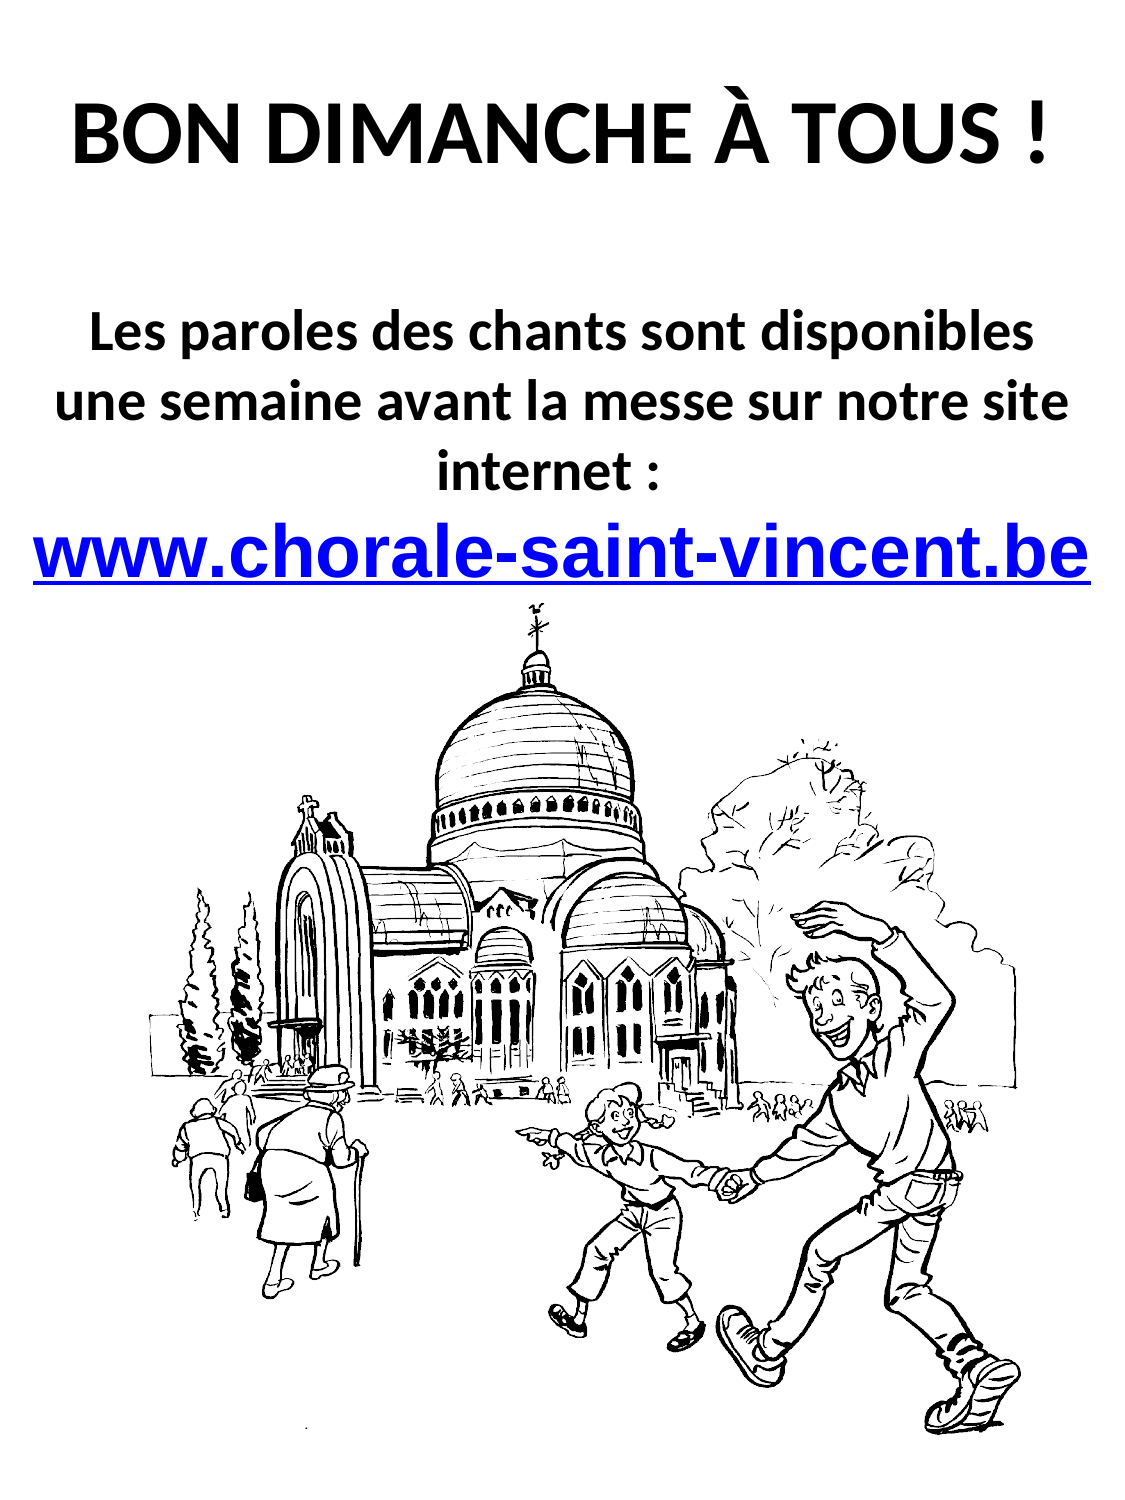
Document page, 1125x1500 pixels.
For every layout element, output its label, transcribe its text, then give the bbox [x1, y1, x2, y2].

picture [141, 556, 1027, 1441]
text_box BON DIMANCHE À TOUS ! Les paroles des chants sont disponibles une semaine avant la messe sur notre site internet : www.chorale-saint-vincent.be [0, 64, 1125, 289]
